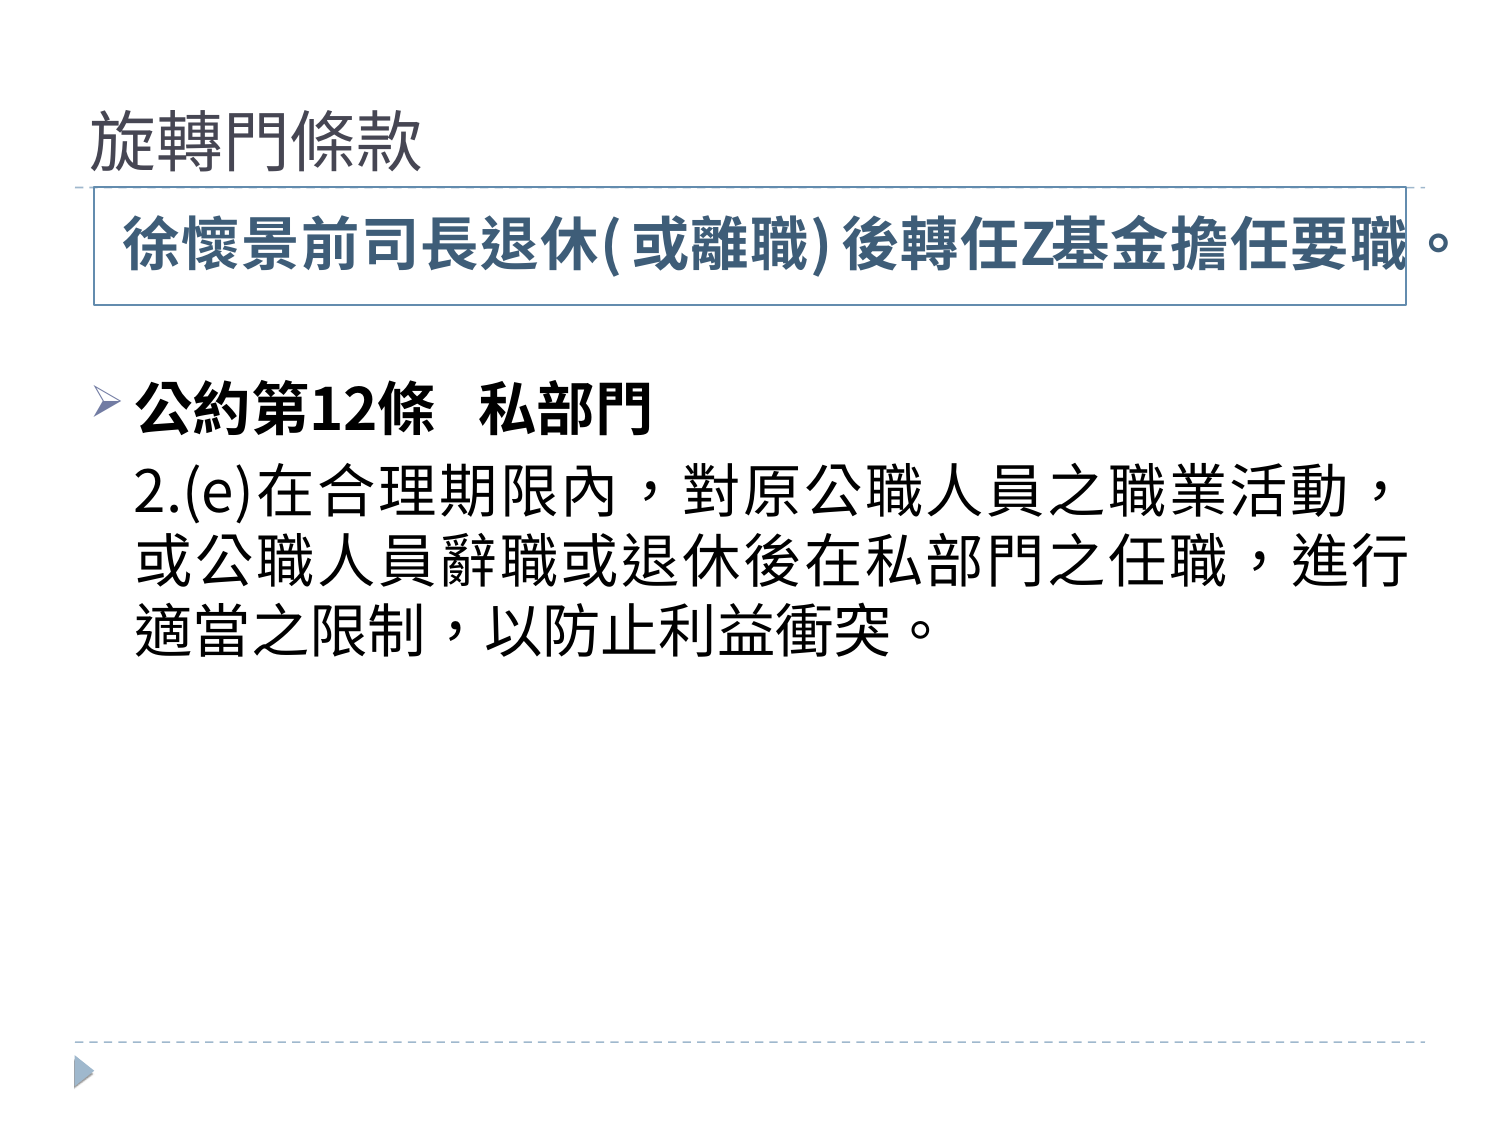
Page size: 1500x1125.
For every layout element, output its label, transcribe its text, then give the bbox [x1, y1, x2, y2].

title 旋轉門條款 [75, 24, 1425, 188]
list 徐懷景前司長退休(或離職)後轉任Z基金擔任要職。 公約第12條 私部門 2.(e)在合理期限內，對原公職人員之職業活動，或公職人員辭職或退休後在私部門之任職，進行適當之限制，以防止利益衝突。 [75, 200, 1425, 1010]
list 徐懷景前司長退休(或離職)後轉任Z基金擔任要職。 公約第12條 私部門 2.(e)在合理期限內，對原公職人員之職業活動，或公職人員辭職或退休後在私部門之任職，進行適當之限制，以防止利益衝突。 [95, 200, 1405, 304]
